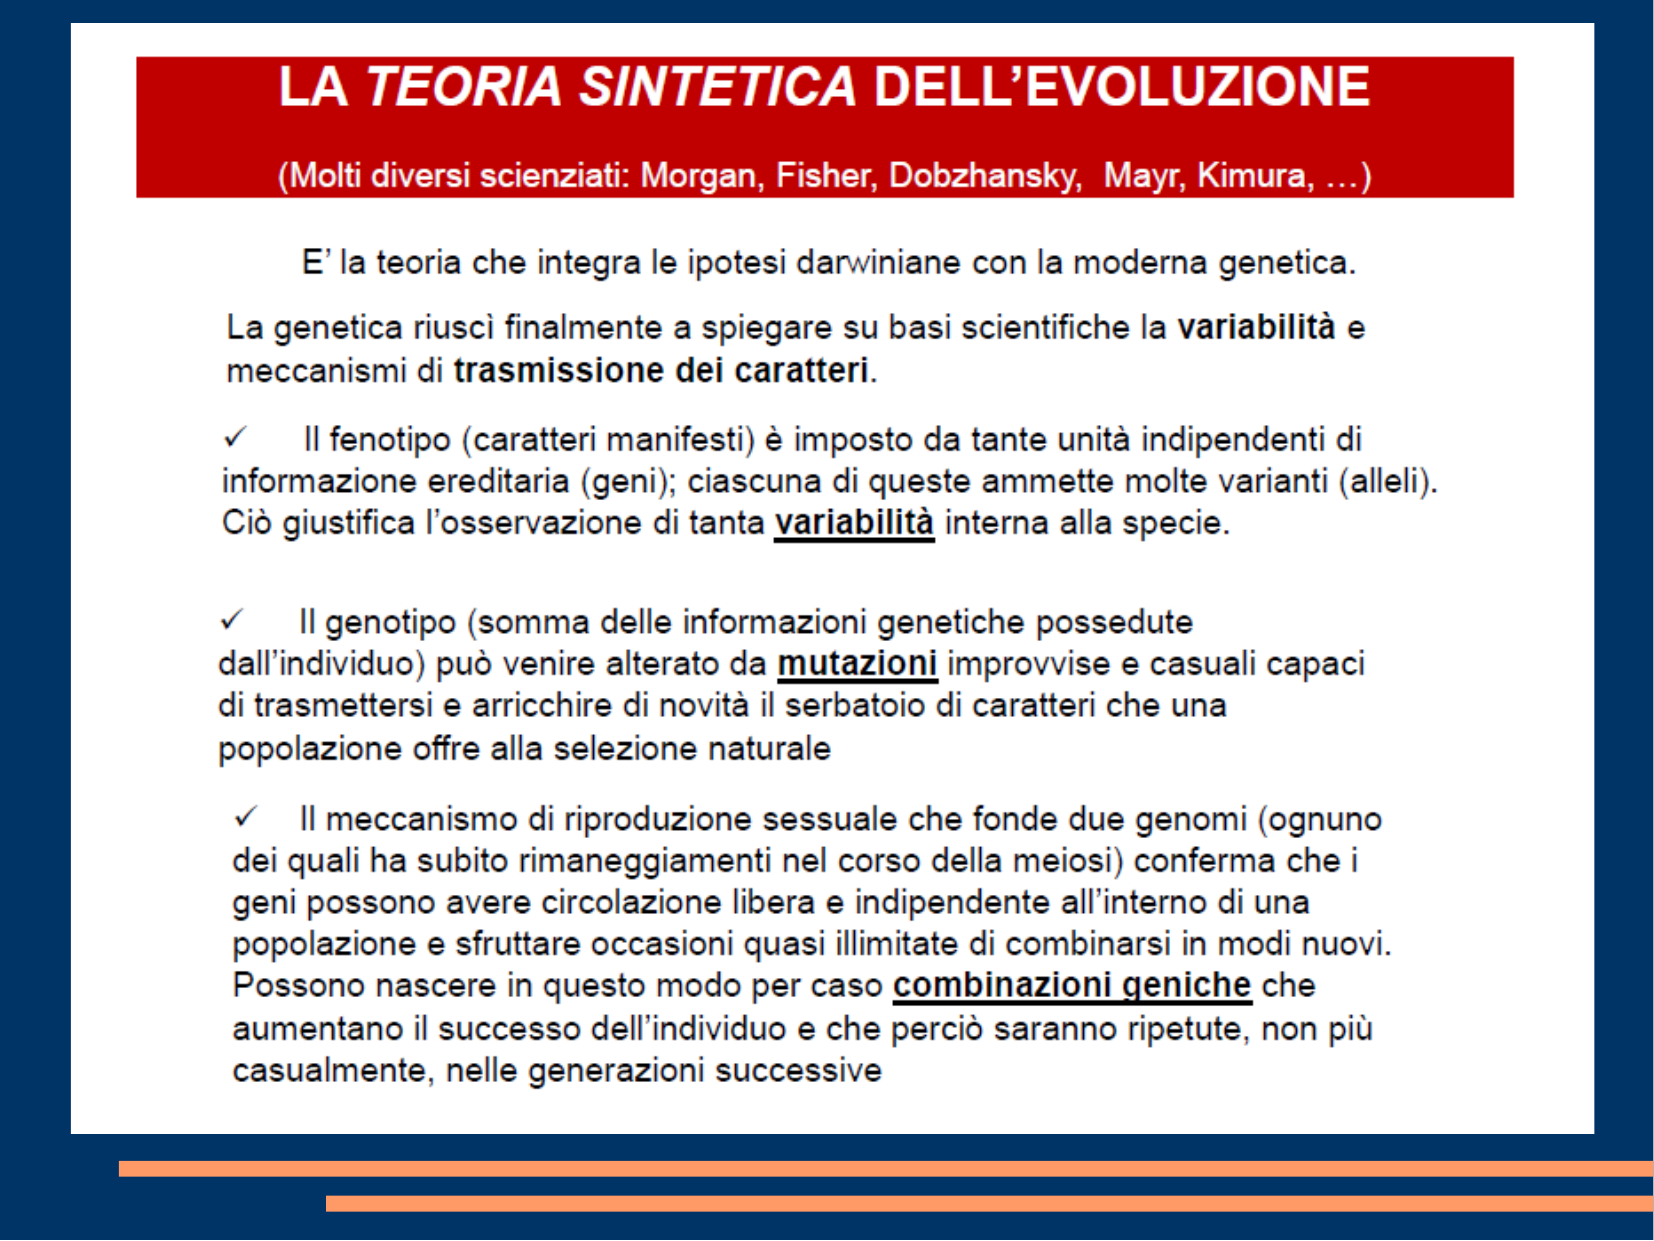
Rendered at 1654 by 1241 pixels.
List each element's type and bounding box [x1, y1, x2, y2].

picture [70, 23, 1595, 1134]
